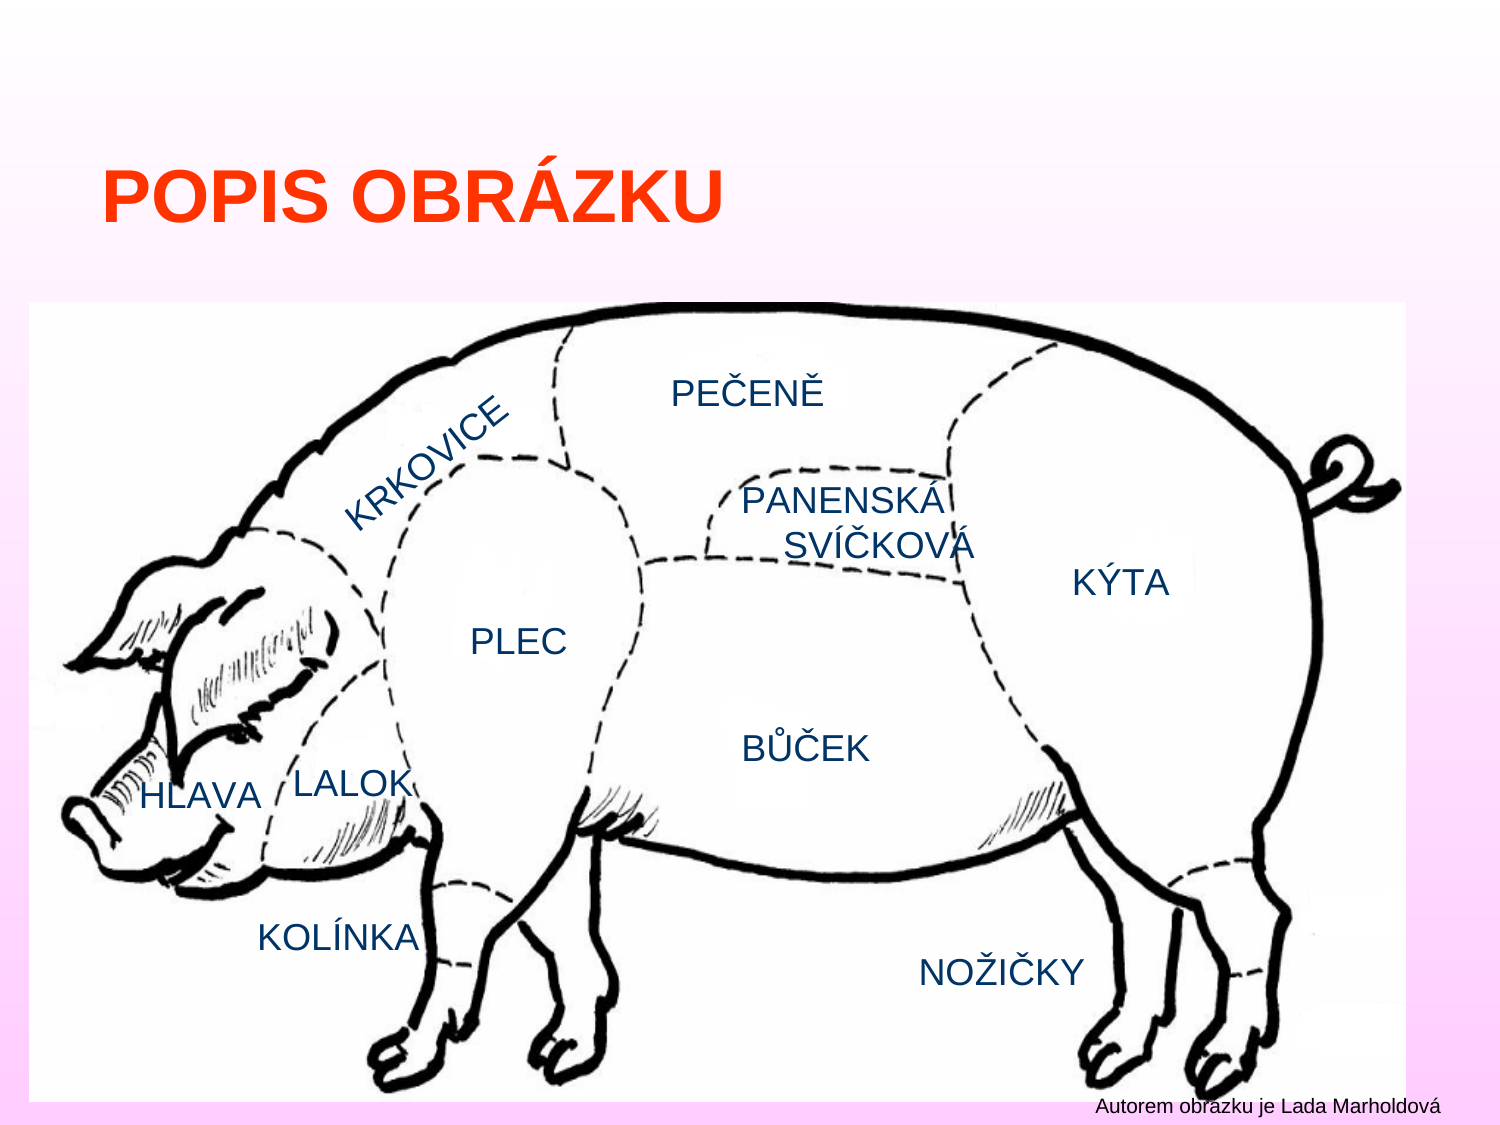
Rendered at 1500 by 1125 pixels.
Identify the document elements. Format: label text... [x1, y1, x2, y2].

text_box KÝTA [1057, 550, 1185, 612]
text_box BŮČEK [726, 716, 886, 777]
text_box HLAVA [124, 763, 277, 824]
title POPIS OBRÁZKU [86, 111, 1368, 246]
text_box PEČENĚ [655, 361, 840, 423]
text_box KRKOVICE [319, 369, 533, 555]
text_box PANENSKÁ SVÍČKOVÁ [726, 467, 1055, 574]
picture [29, 302, 1406, 1102]
text_box PLEC [454, 609, 583, 670]
text_box KOLÍNKA [242, 904, 435, 966]
text_box Autorem obrázku je Lada Marholdová [1080, 1087, 1500, 1125]
text_box LALOK [277, 751, 429, 812]
text_box NOŽIČKY [903, 940, 1101, 1001]
